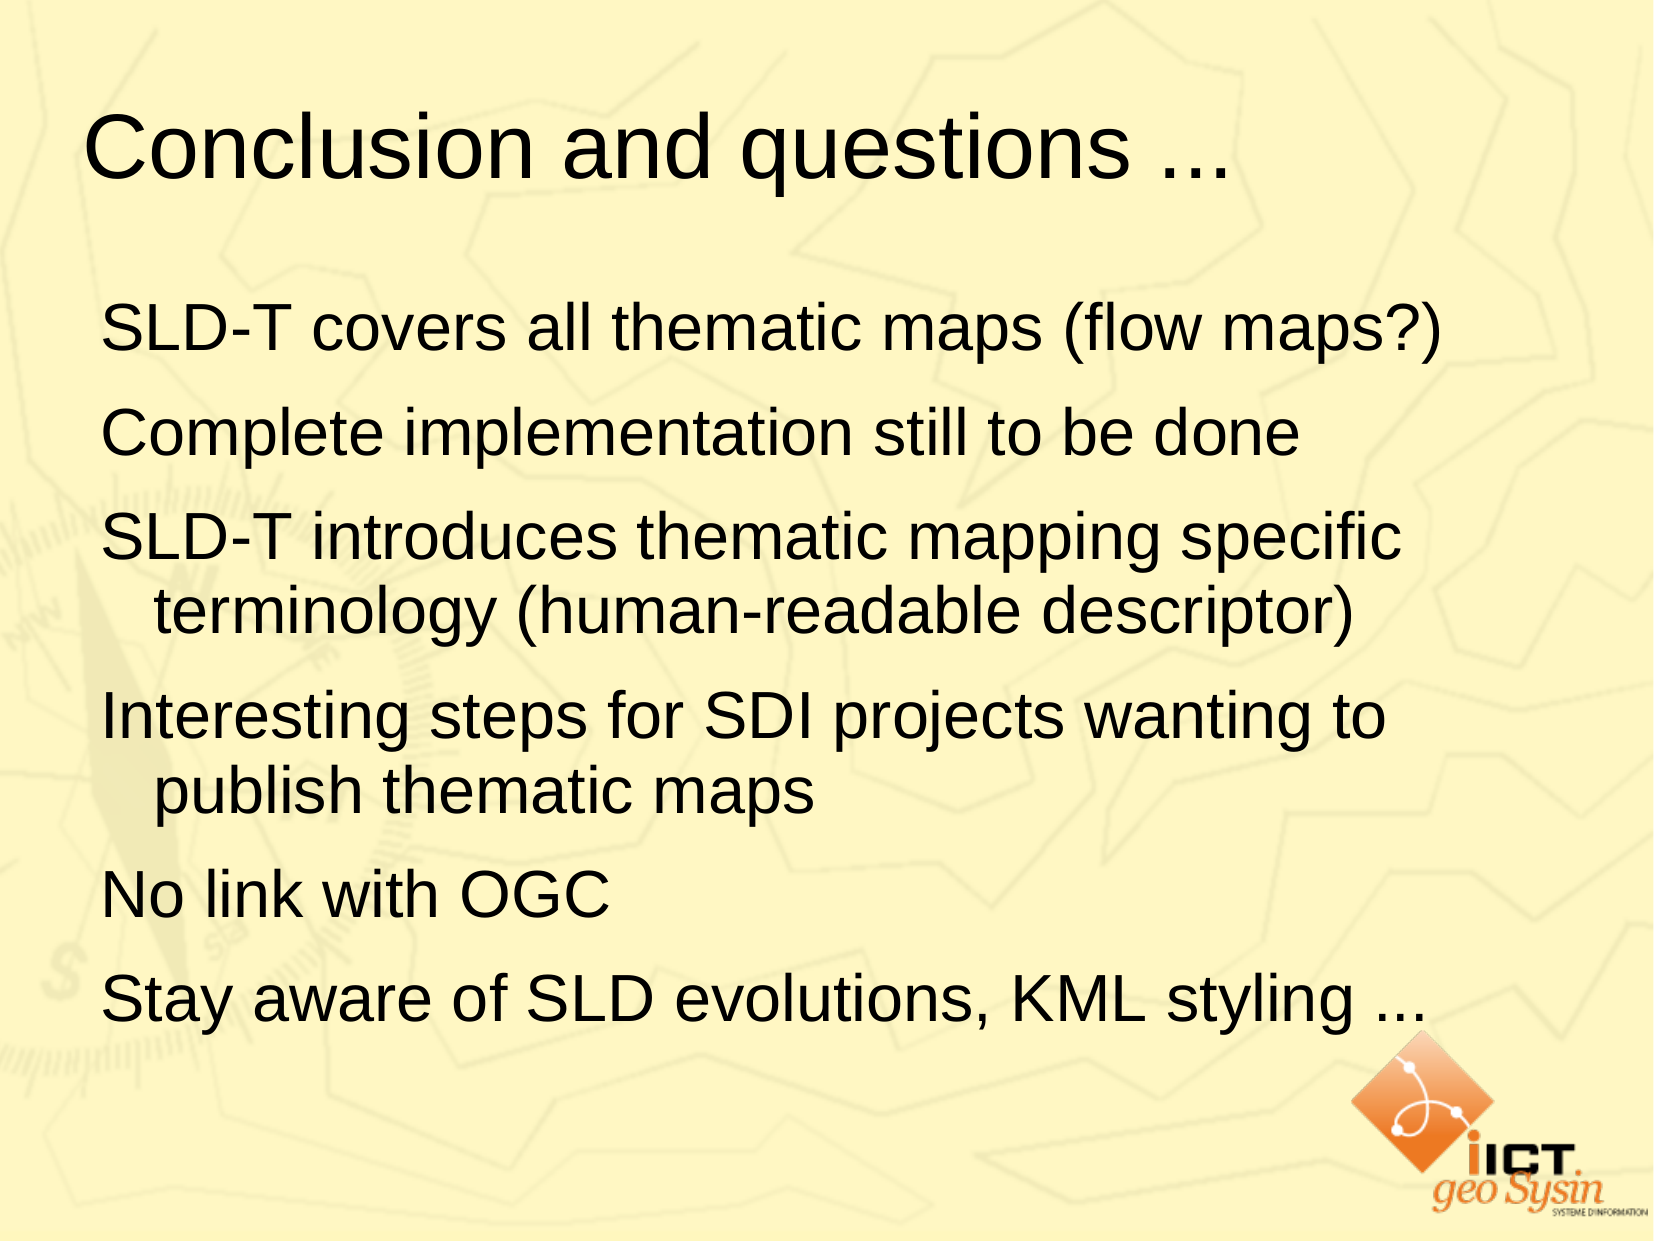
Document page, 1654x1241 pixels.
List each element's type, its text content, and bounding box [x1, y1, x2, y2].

list SLD-T covers all thematic maps (flow maps?) Complete implementation still to be done SLD-T introduces thematic mapping specific terminology (human-readable descriptor) Interesting steps for SDI projects wanting to publish thematic maps No link with OGC Stay aware of SLD evolutions, KML styling ... [82, 290, 1571, 1094]
title Conclusion and questions ... [82, 50, 1571, 244]
picture [0, 0, 1654, 1241]
